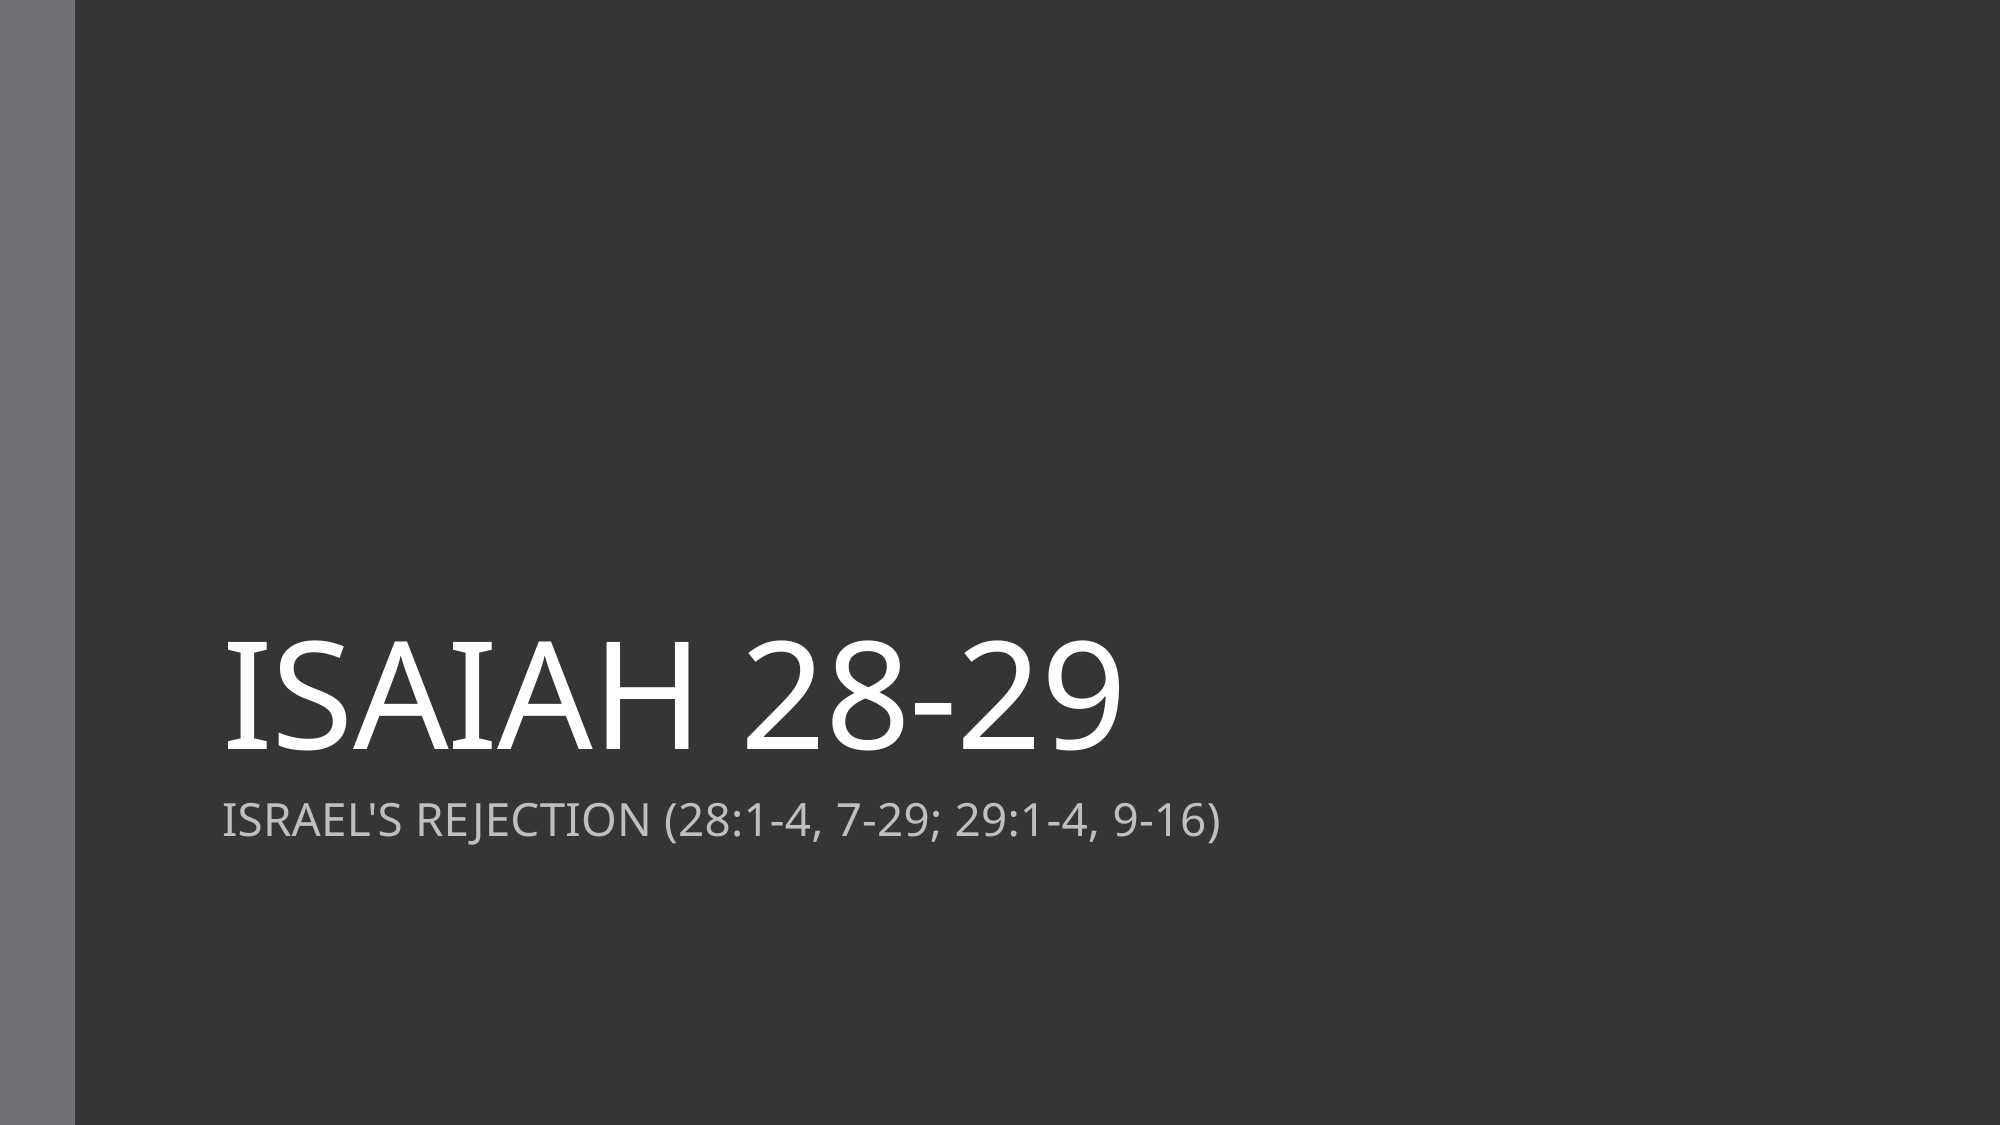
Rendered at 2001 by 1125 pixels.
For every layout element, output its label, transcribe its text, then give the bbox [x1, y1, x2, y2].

title ISAIAH 28-29 [206, 124, 1752, 787]
subtitle ISRAEL'S REJECTION (28:1-4, 7-29; 29:1-4, 9-16) [206, 787, 1752, 1066]
